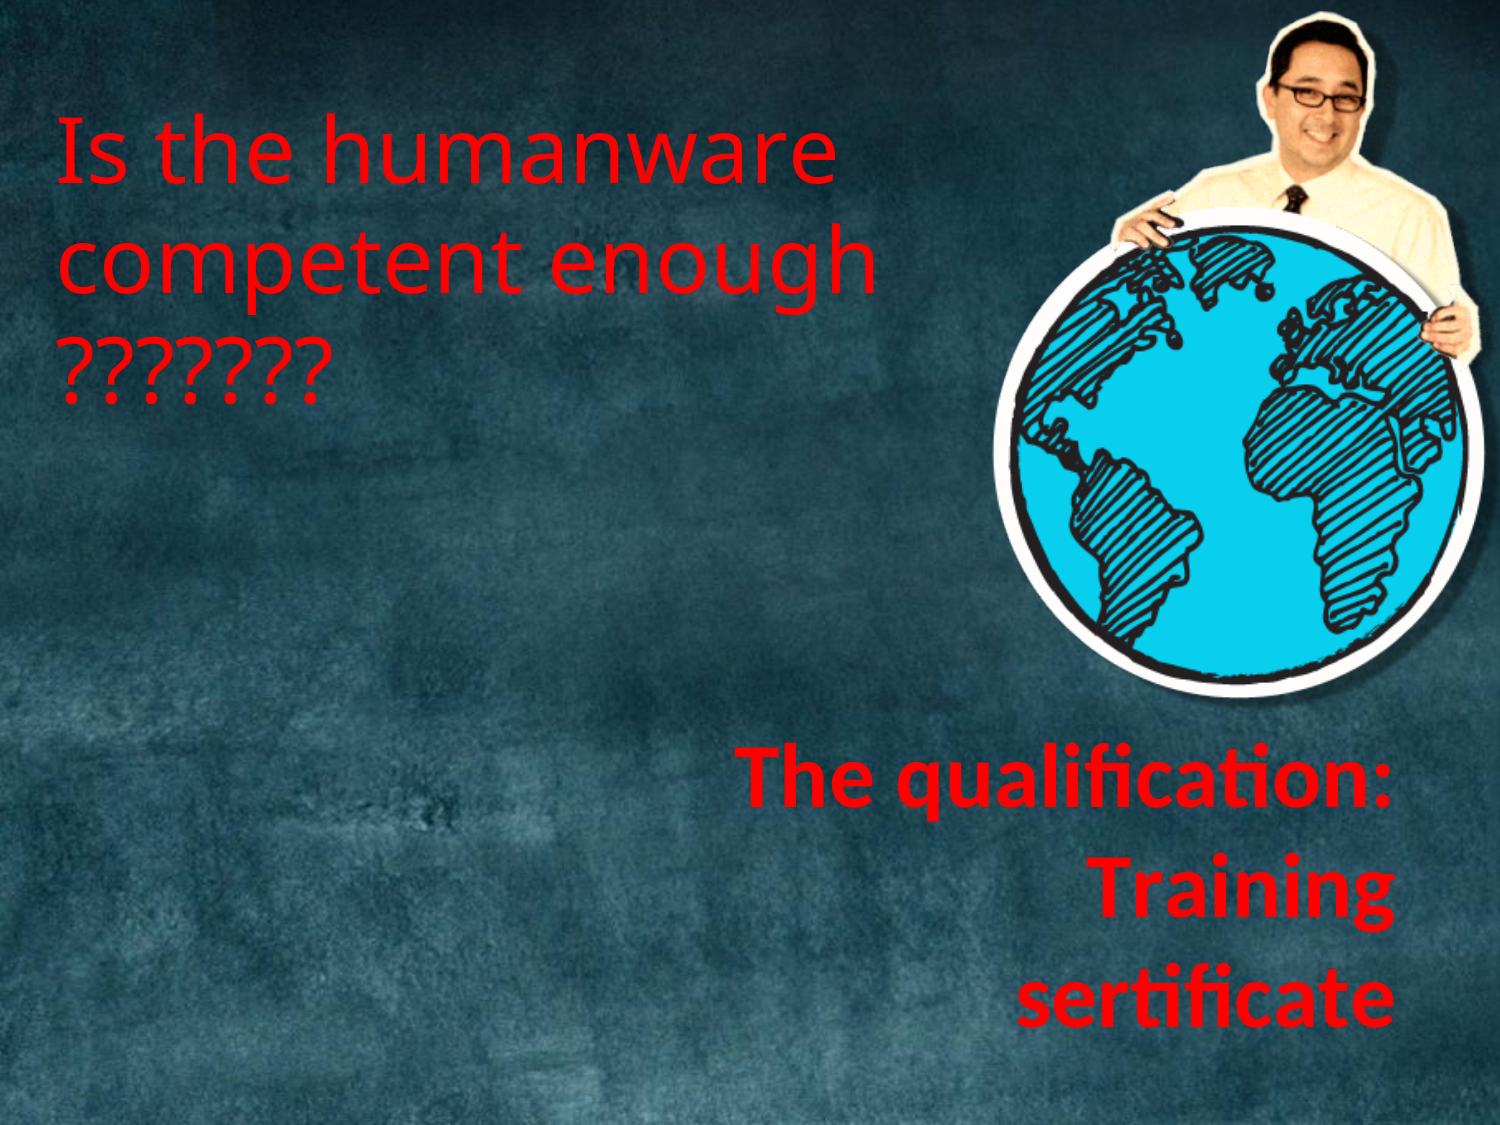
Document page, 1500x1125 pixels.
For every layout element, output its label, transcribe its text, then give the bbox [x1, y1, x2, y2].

text_box The qualification: Training sertificate [88, 597, 1412, 1125]
picture [0, 0, 1500, 1125]
text_box Is the humanware competent enough ??????? [41, 84, 1176, 430]
